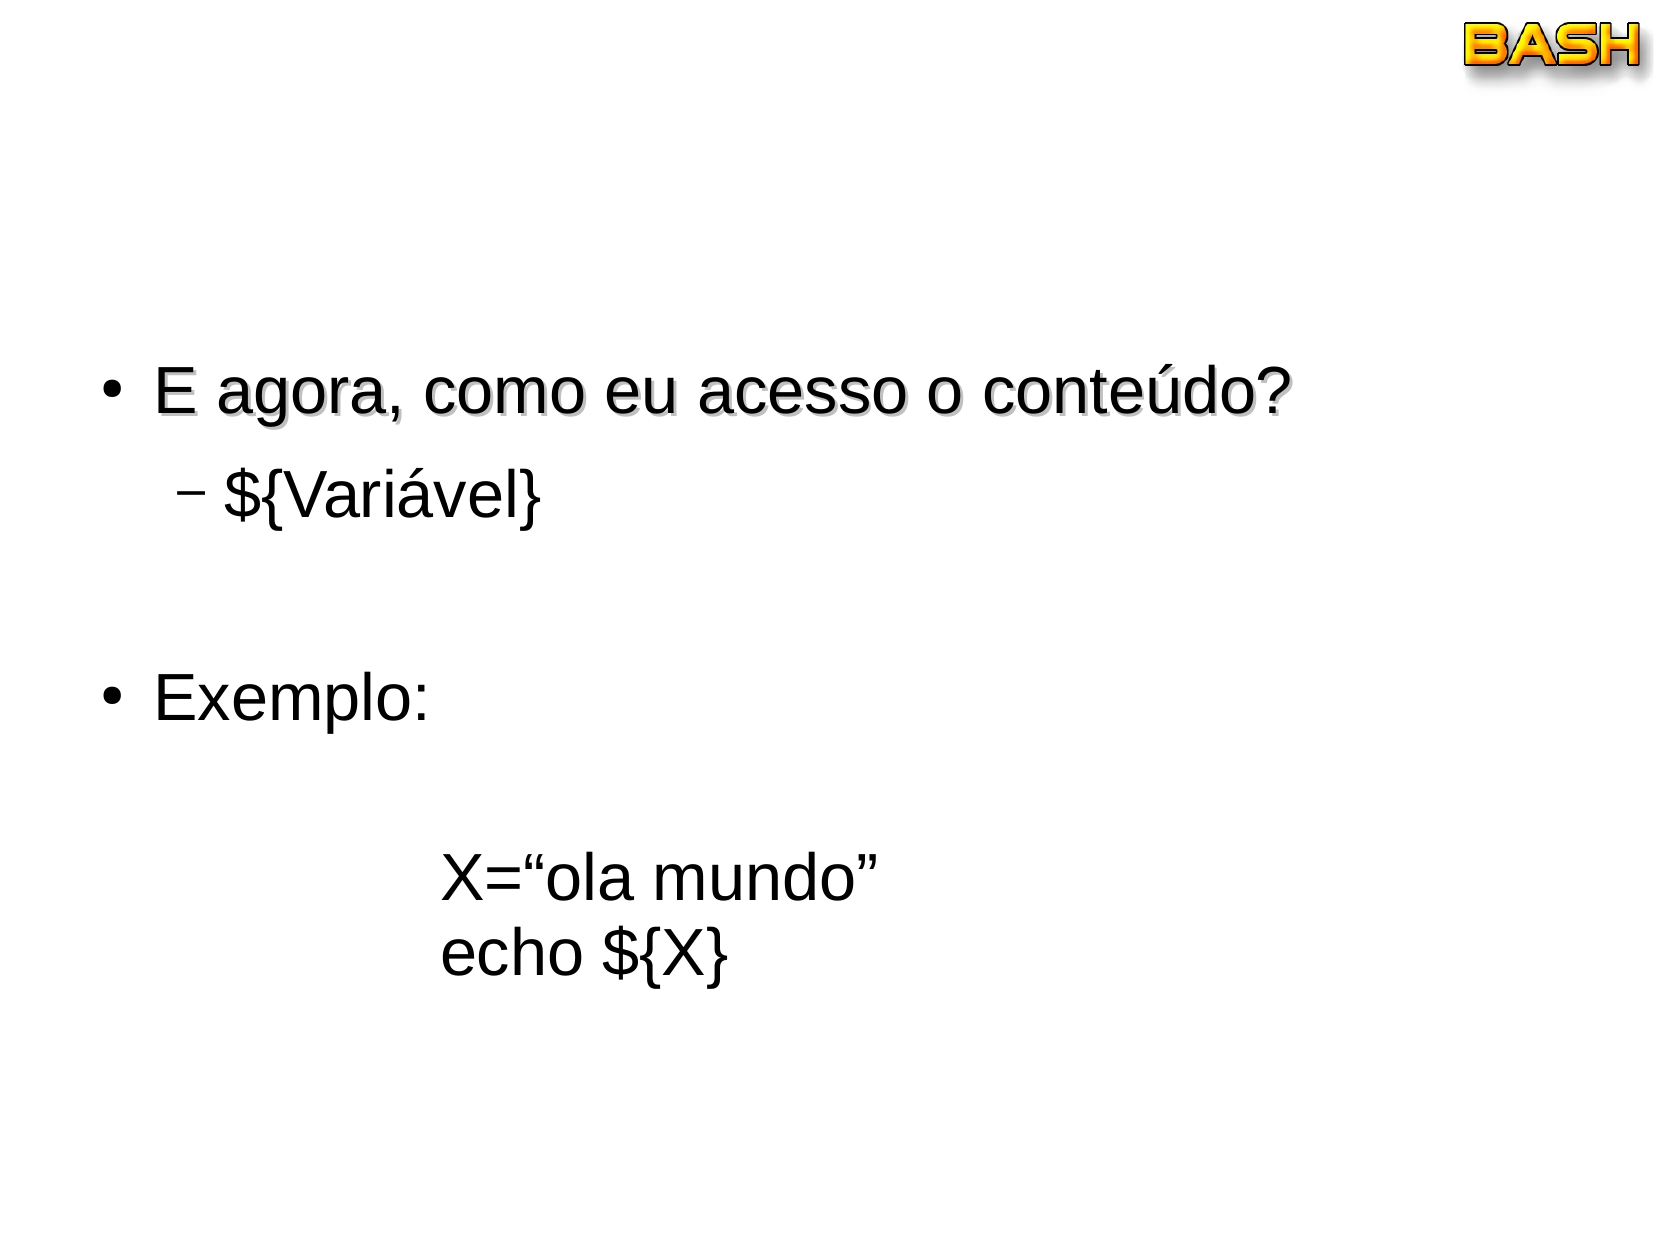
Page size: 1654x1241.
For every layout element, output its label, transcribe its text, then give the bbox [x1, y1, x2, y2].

list E agora, como eu acesso o conteúdo? ${Variável} Exemplo: [82, 248, 1571, 735]
title X=“ola mundo” echo ${X} [440, 839, 1214, 1065]
picture [1450, 0, 1654, 96]
